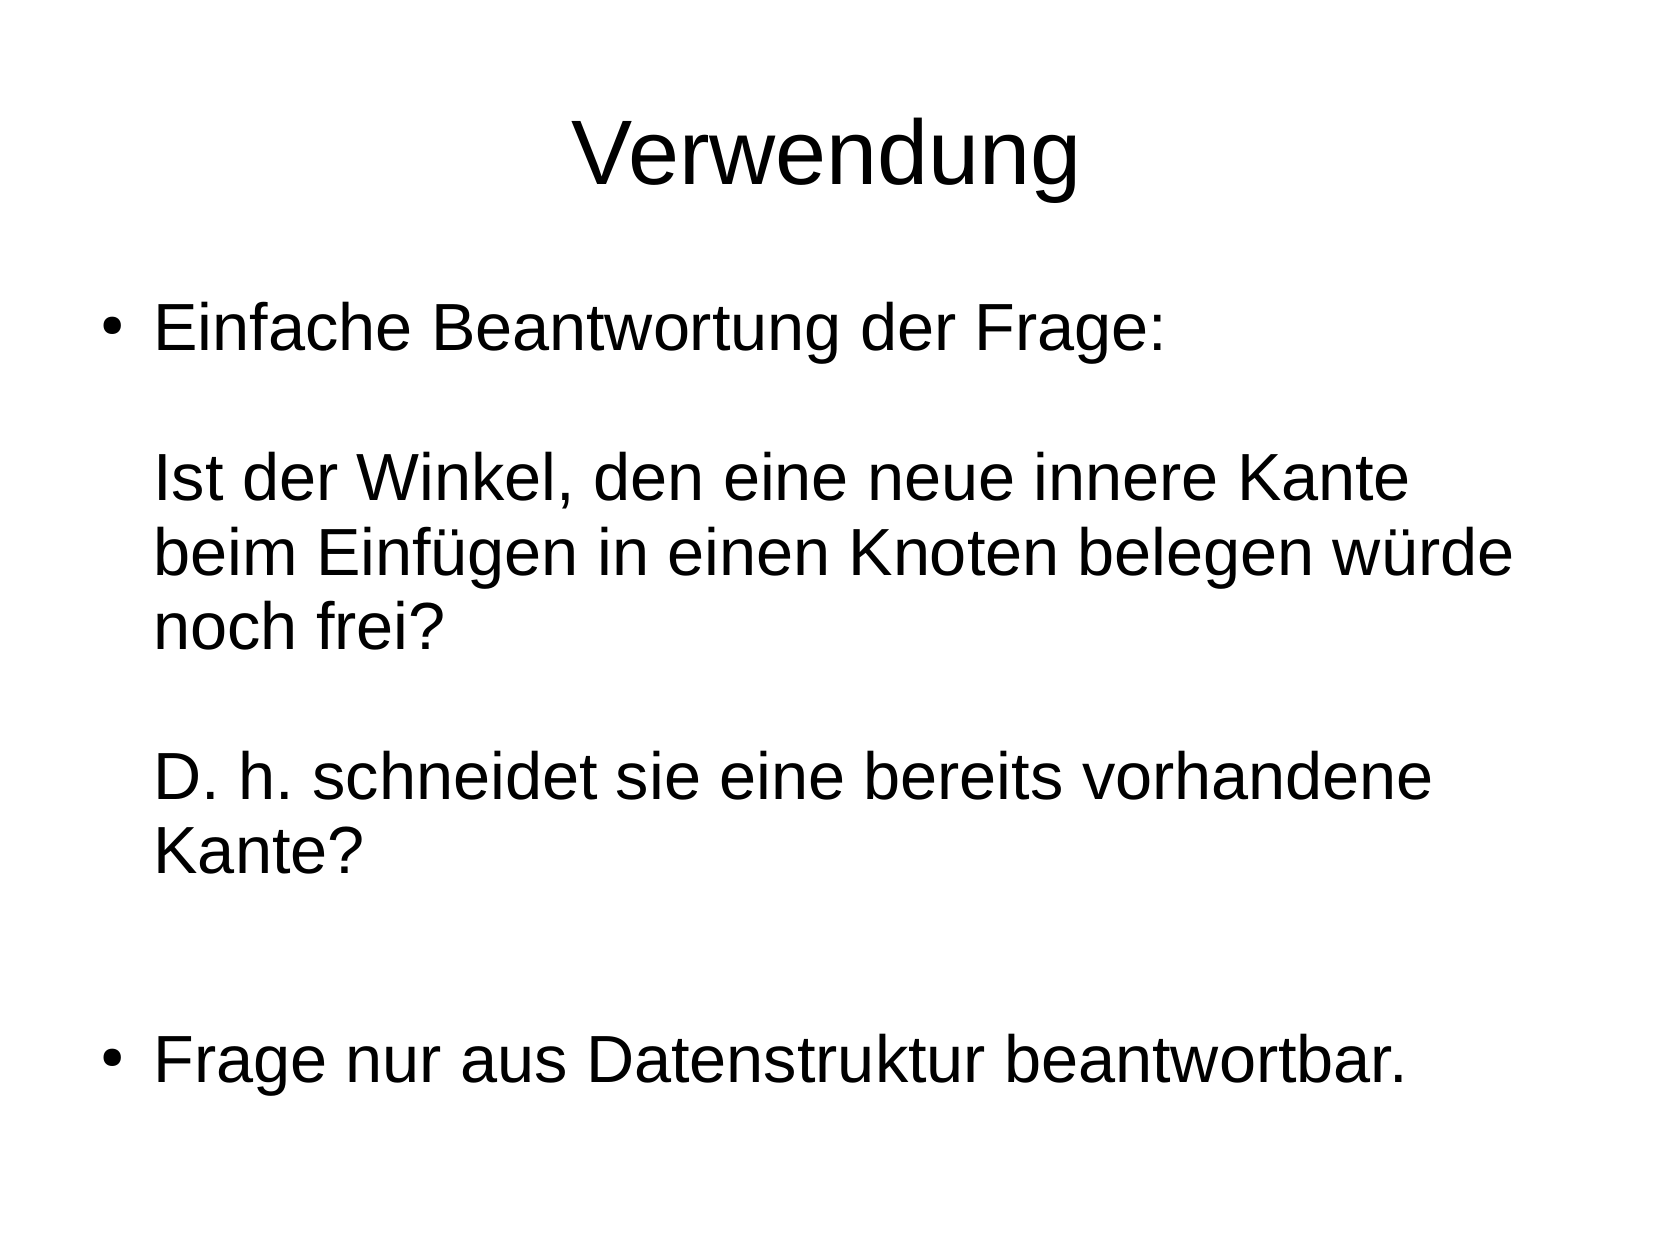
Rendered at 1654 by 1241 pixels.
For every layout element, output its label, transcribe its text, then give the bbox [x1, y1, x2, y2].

list Einfache Beantwortung der Frage: Ist der Winkel, den eine neue innere Kante beim Einfügen in einen Knoten belegen würde noch frei? D. h. schneidet sie eine bereits vorhandene Kante? Frage nur aus Datenstruktur beantwortbar. [82, 290, 1571, 1097]
title Verwendung [82, 56, 1571, 250]
